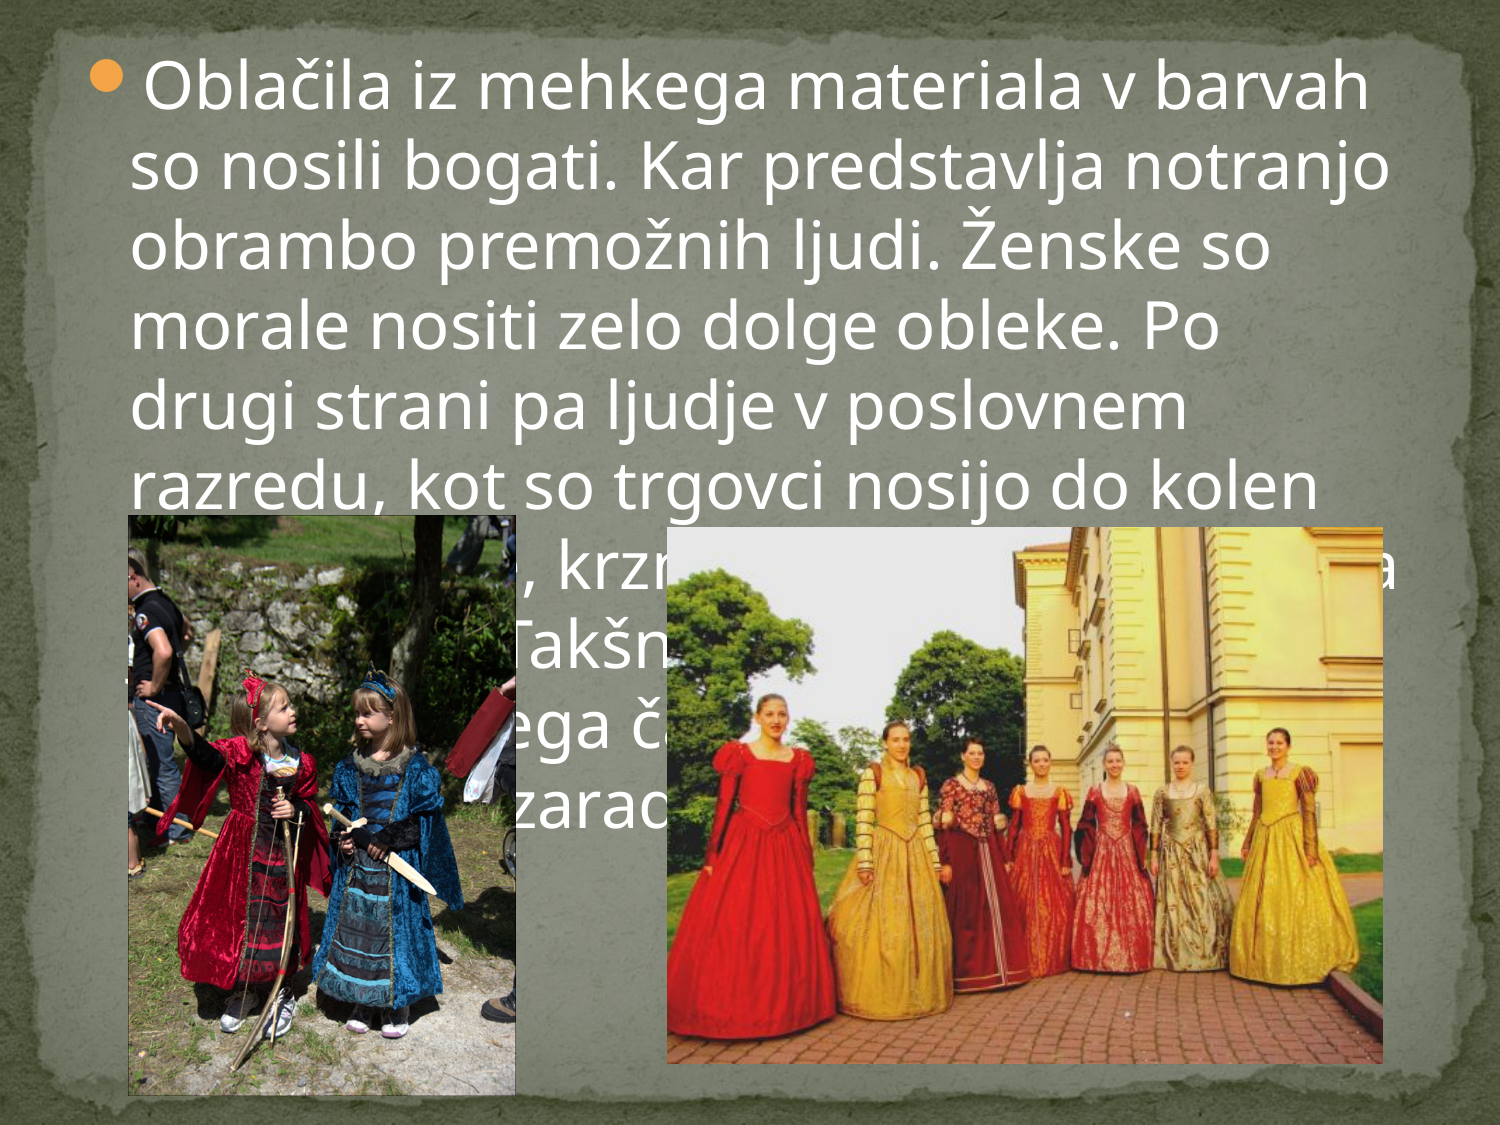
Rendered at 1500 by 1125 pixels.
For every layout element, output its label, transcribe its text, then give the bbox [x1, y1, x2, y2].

list Oblačila iz mehkega materiala v barvah so nosili bogati. Kar predstavlja notranjo obrambo premožnih ljudi. Ženske so morale nositi zelo dolge obleke. Po drugi strani pa ljudje v poslovnem razredu, kot so trgovci nosijo do kolen dolge plašče, krzno v dolžini s pasom, da je zaporno. Takšna oblačila upodobijo tradicijo tistega časa in tudi zaščitijo uporabnika zaradi izjemnega mraza. [70, 35, 1421, 786]
picture [0, 0, 1500, 1125]
